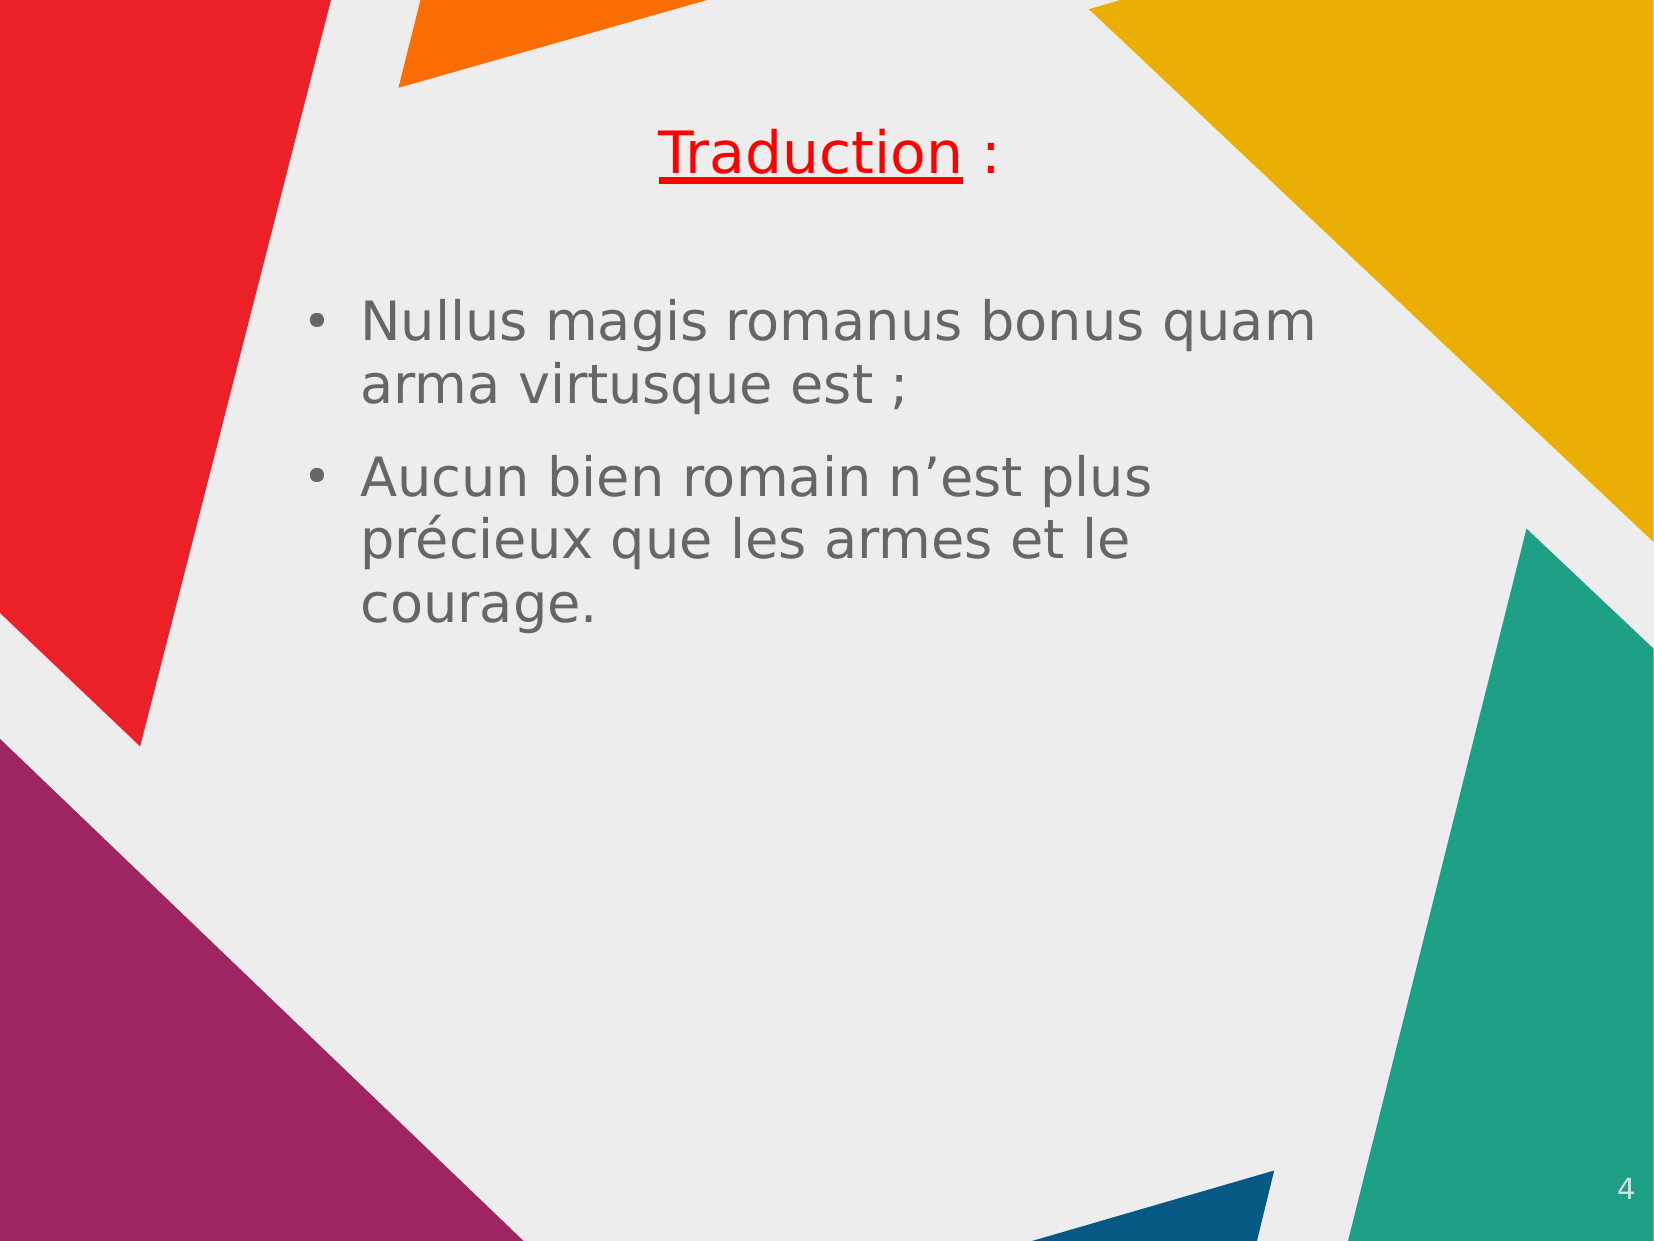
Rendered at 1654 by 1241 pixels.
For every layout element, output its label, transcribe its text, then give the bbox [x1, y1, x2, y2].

list Nullus magis romanus bonus quam arma virtusque est ; Aucun bien romain n’est plus précieux que les armes et le courage. [289, 290, 1372, 1090]
title Traduction : [289, 49, 1372, 257]
